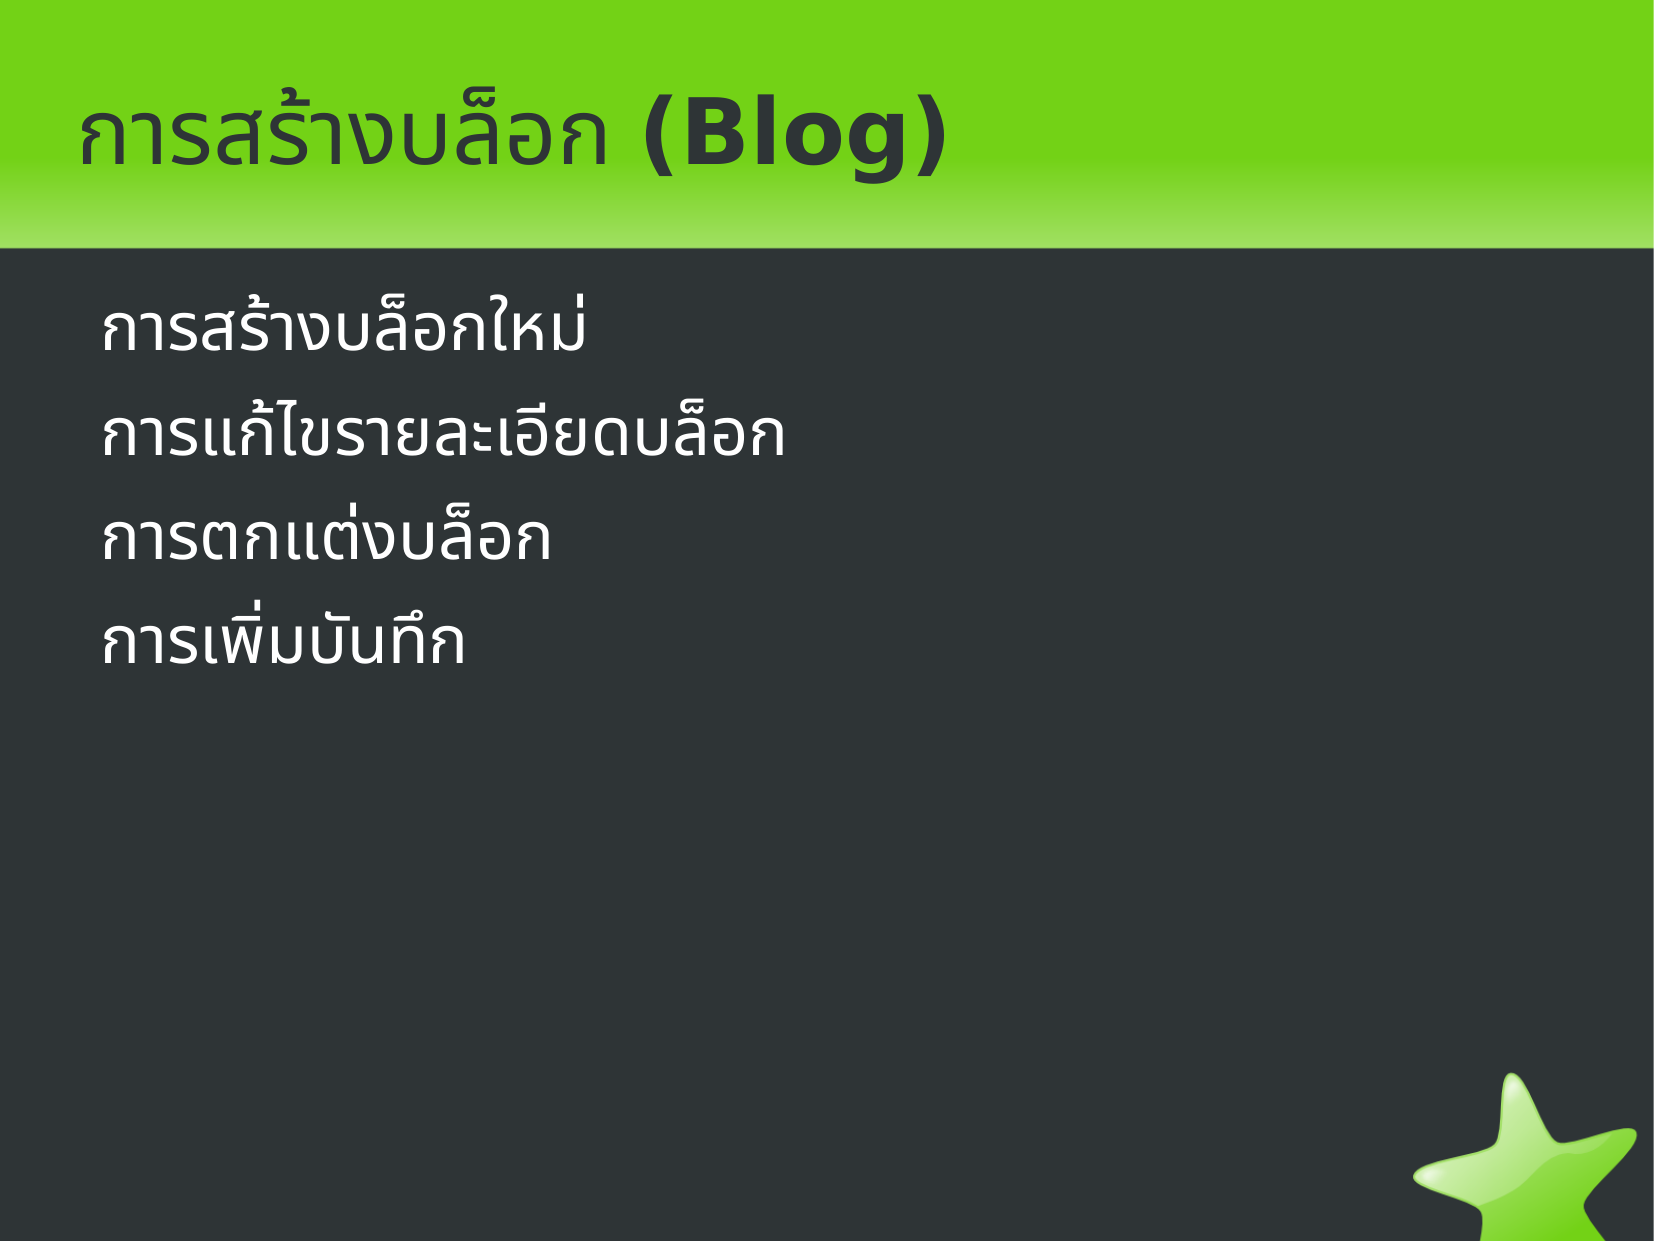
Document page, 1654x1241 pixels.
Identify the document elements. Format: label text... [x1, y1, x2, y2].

title การสร้างบล็อก (Blog) [76, 36, 1565, 229]
picture [0, 0, 1654, 1241]
list การสร้างบล็อกใหม่ การแก้ไขรายละเอียดบล็อก การตกแต่งบล็อก การเพิ่มบันทึก [82, 290, 1571, 1094]
